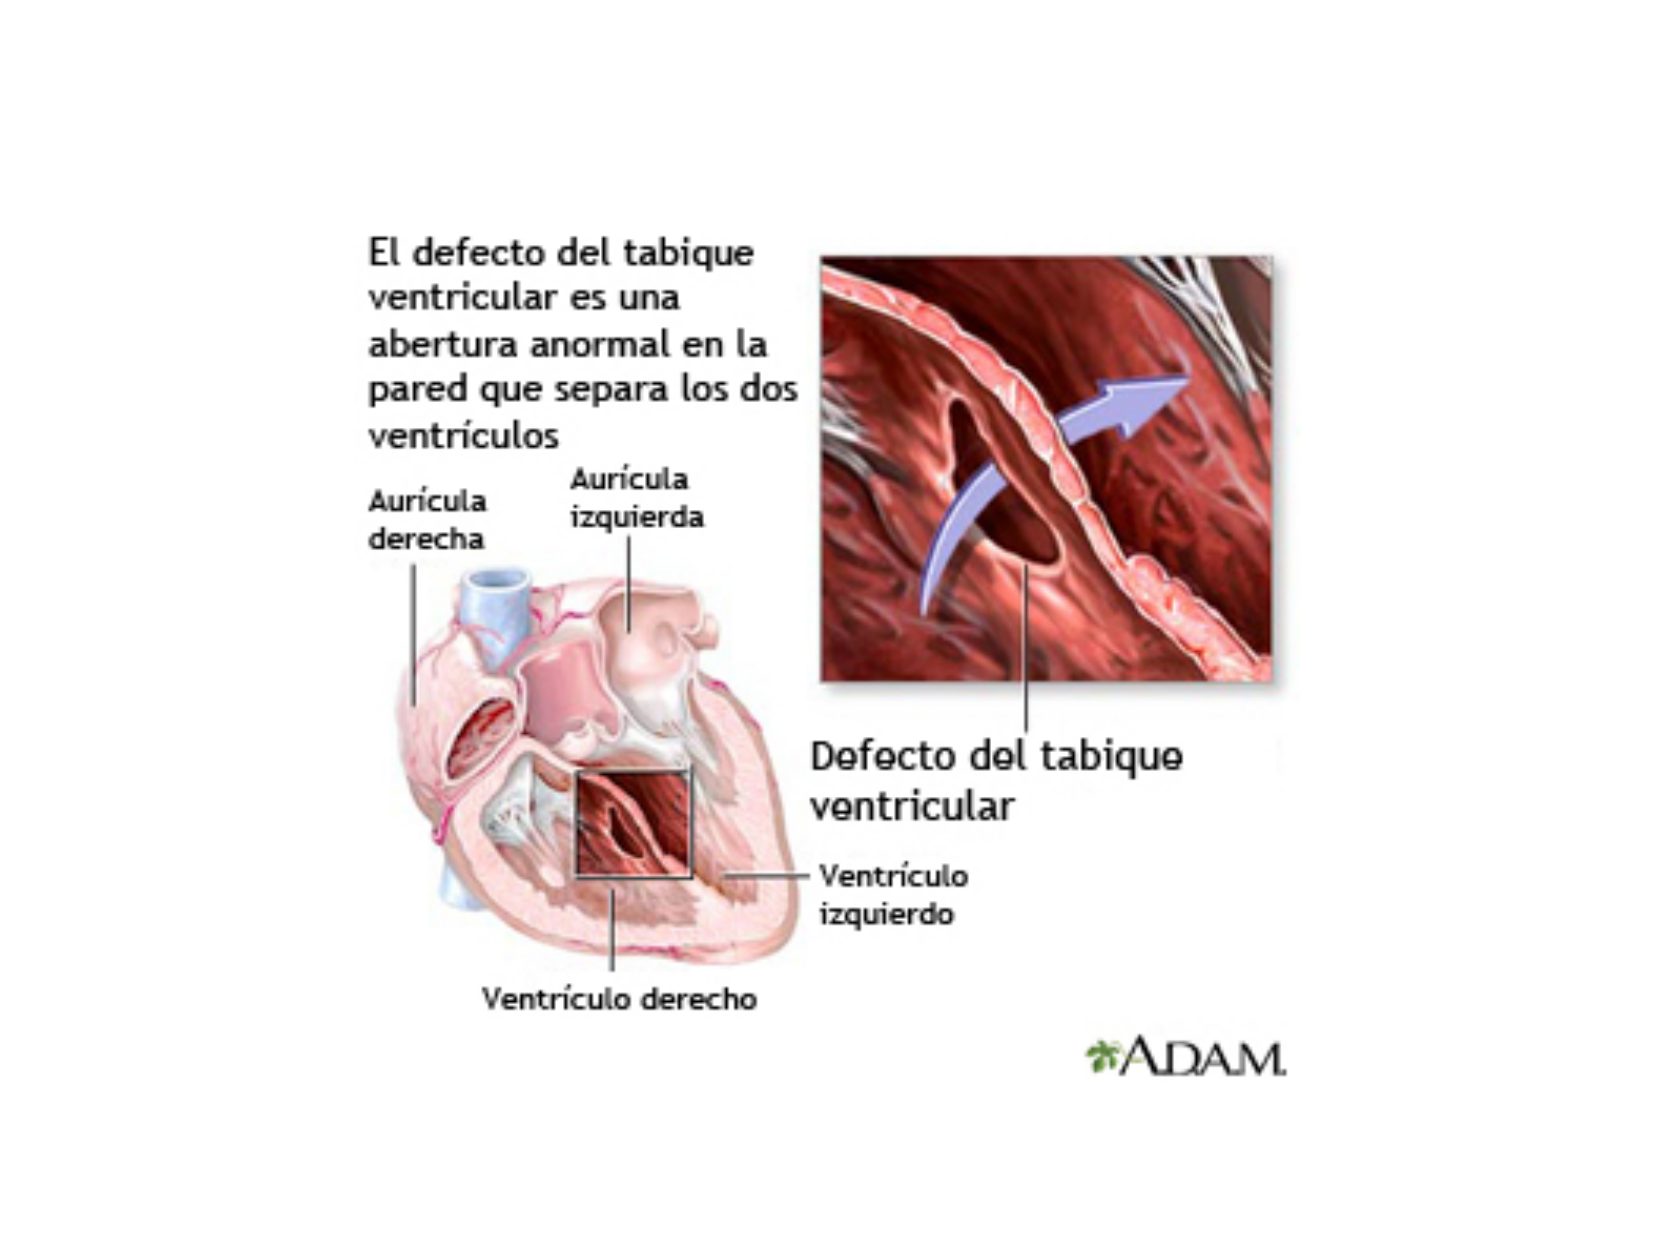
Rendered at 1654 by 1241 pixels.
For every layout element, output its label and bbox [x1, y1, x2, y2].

picture [354, 137, 1300, 1083]
